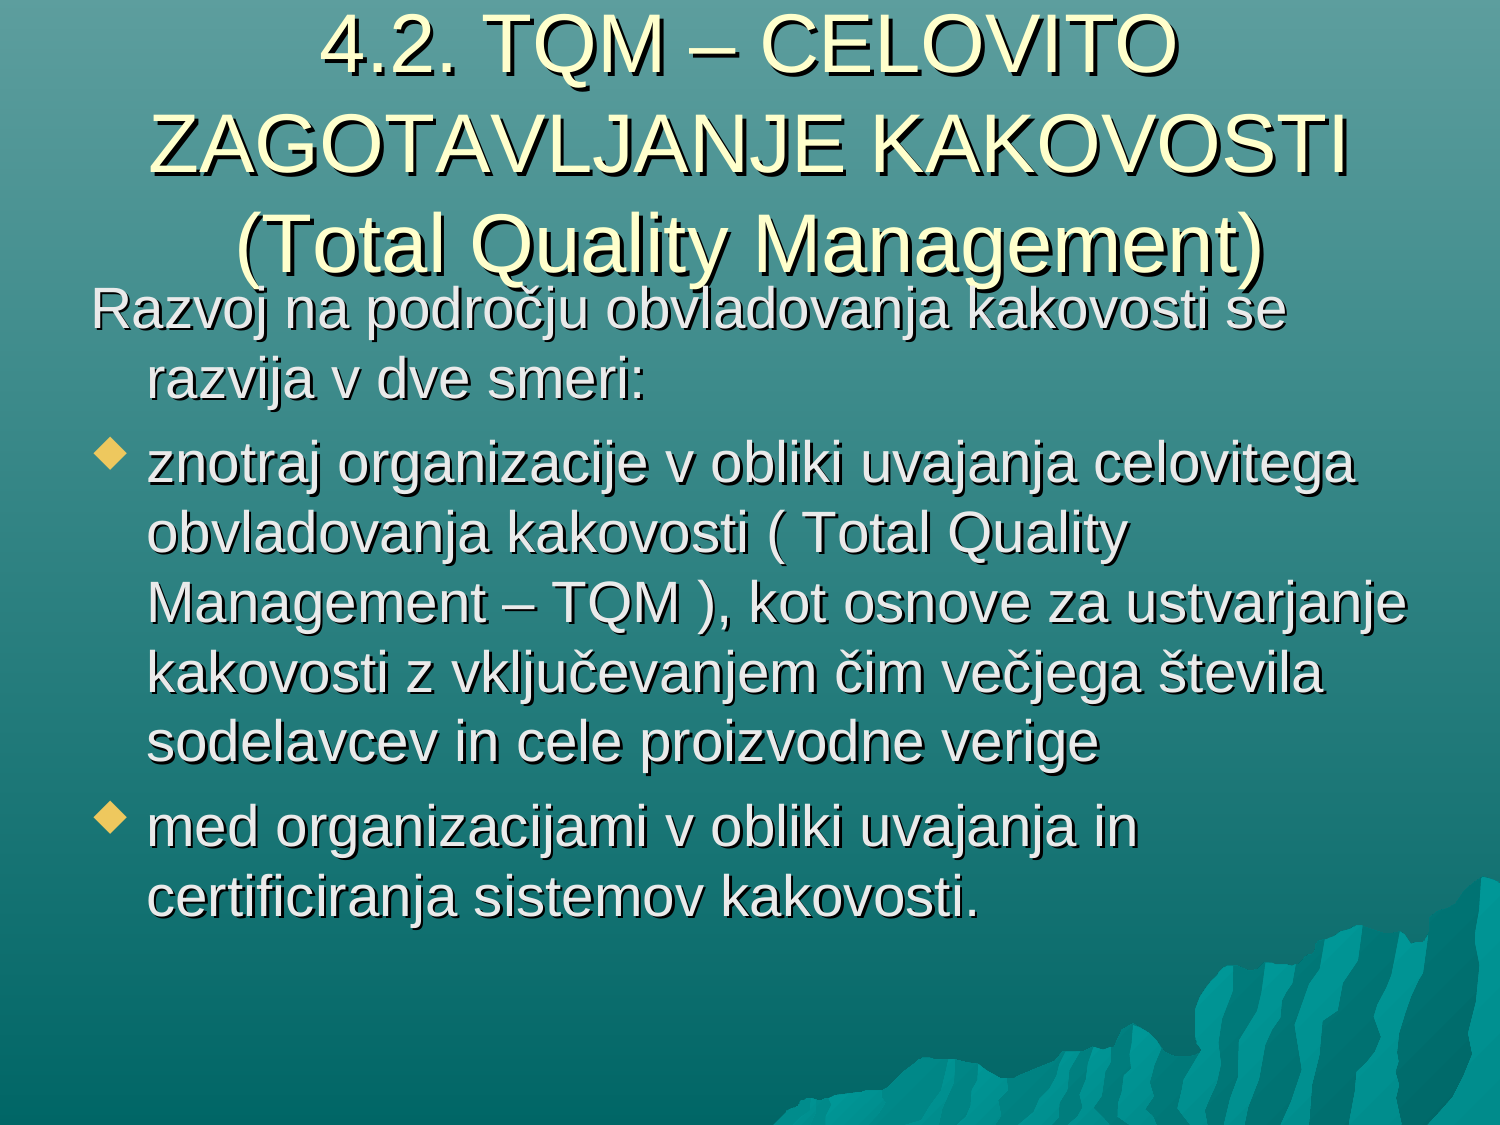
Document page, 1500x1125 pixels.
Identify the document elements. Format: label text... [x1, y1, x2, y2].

title 4.2. TQM – CELOVITO ZAGOTAVLJANJE KAKOVOSTI (Total Quality Management) [75, 0, 1426, 262]
list Razvoj na področju obvladovanja kakovosti se razvija v dve smeri: znotraj organizacije v obliki uvajanja celovitega obvladovanja kakovosti ( Total Quality Management – TQM ), kot osnove za ustvarjanje kakovosti z vključevanjem čim večjega števila sodelavcev in cele proizvodne verige med organizacijami v obliki uvajanja in certificiranja sistemov kakovosti. [75, 262, 1426, 1006]
